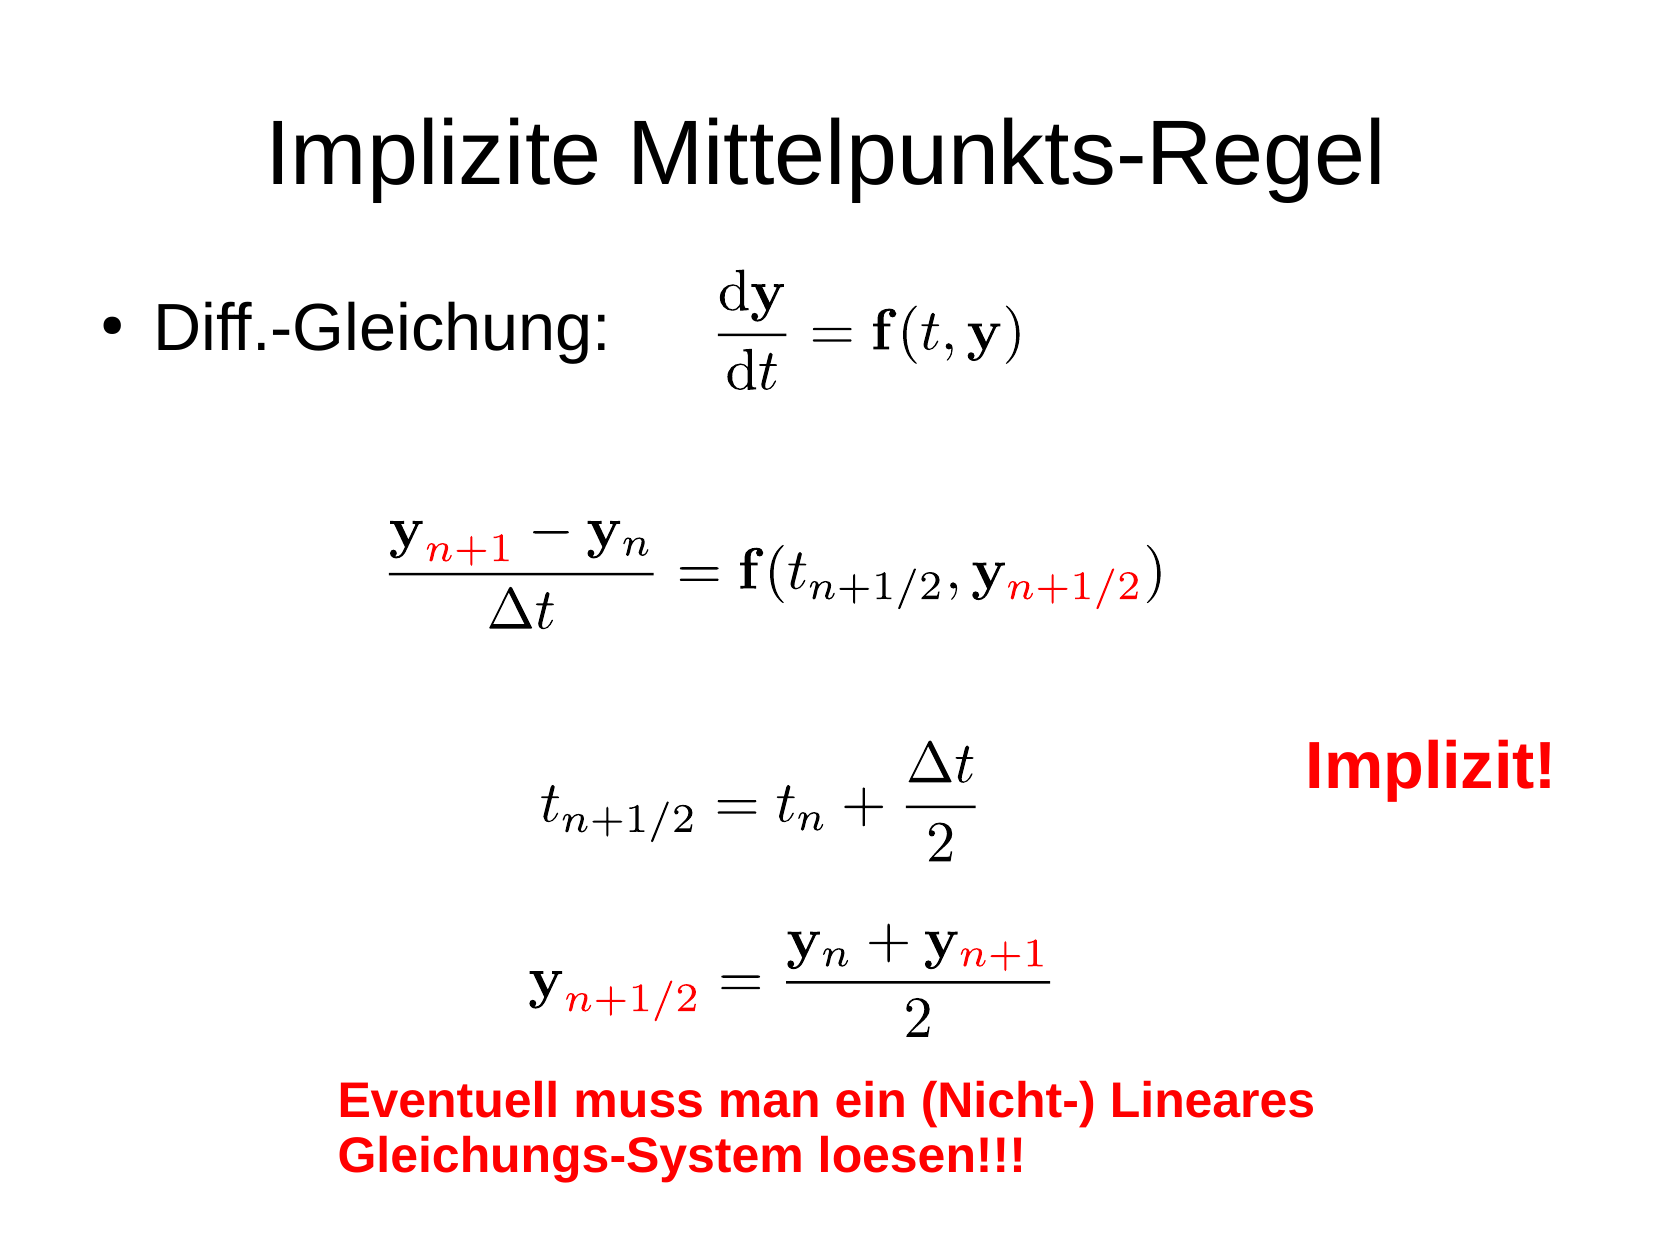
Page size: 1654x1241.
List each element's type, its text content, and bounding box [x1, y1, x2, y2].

list Diff.-Gleichung: [82, 290, 1571, 1094]
text_box Eventuell muss man ein (Nicht-) Lineares Gleichungs-System loesen!!! [322, 1064, 1331, 1191]
text_box Implizit! [1290, 720, 1573, 810]
text_box [717, 269, 1026, 390]
title Implizite Mittelpunkts-Regel [82, 49, 1571, 257]
text_box [388, 513, 1167, 630]
text_box [539, 740, 976, 862]
text_box [528, 923, 1051, 1037]
